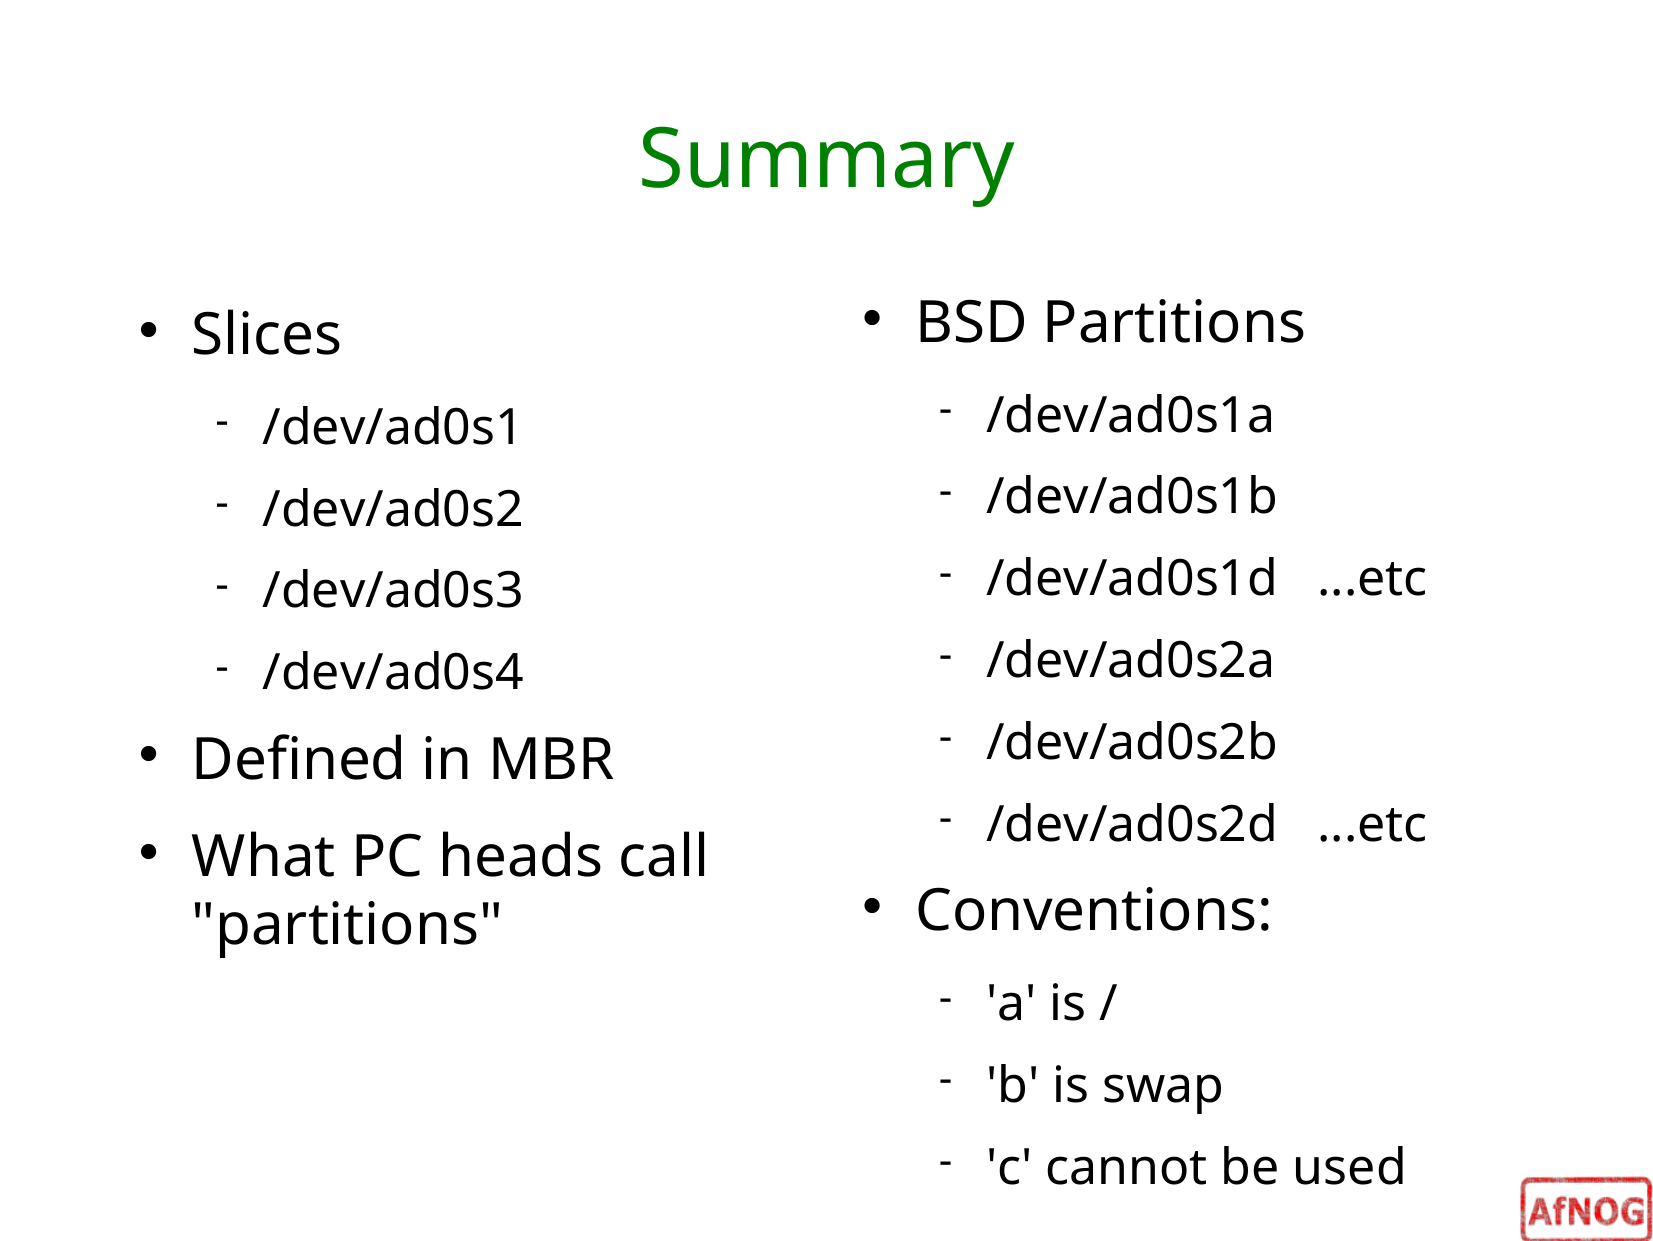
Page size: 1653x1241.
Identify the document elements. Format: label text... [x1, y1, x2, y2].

text_box Summary [121, 73, 1533, 241]
picture [1519, 1175, 1653, 1241]
text_box BSD Partitions /dev/ad0s1a /dev/ad0s1b /dev/ad0s1d ...etc /dev/ad0s2a /dev/ad0s2b /dev/ad0s2d ...etc Conventions: 'a' is / 'b' is swap 'c' cannot be used [844, 285, 1534, 1197]
text_box Slices /dev/ad0s1 /dev/ad0s2 /dev/ad0s3 /dev/ad0s4 Defined in MBR What PC heads call "partitions" [121, 297, 811, 1080]
